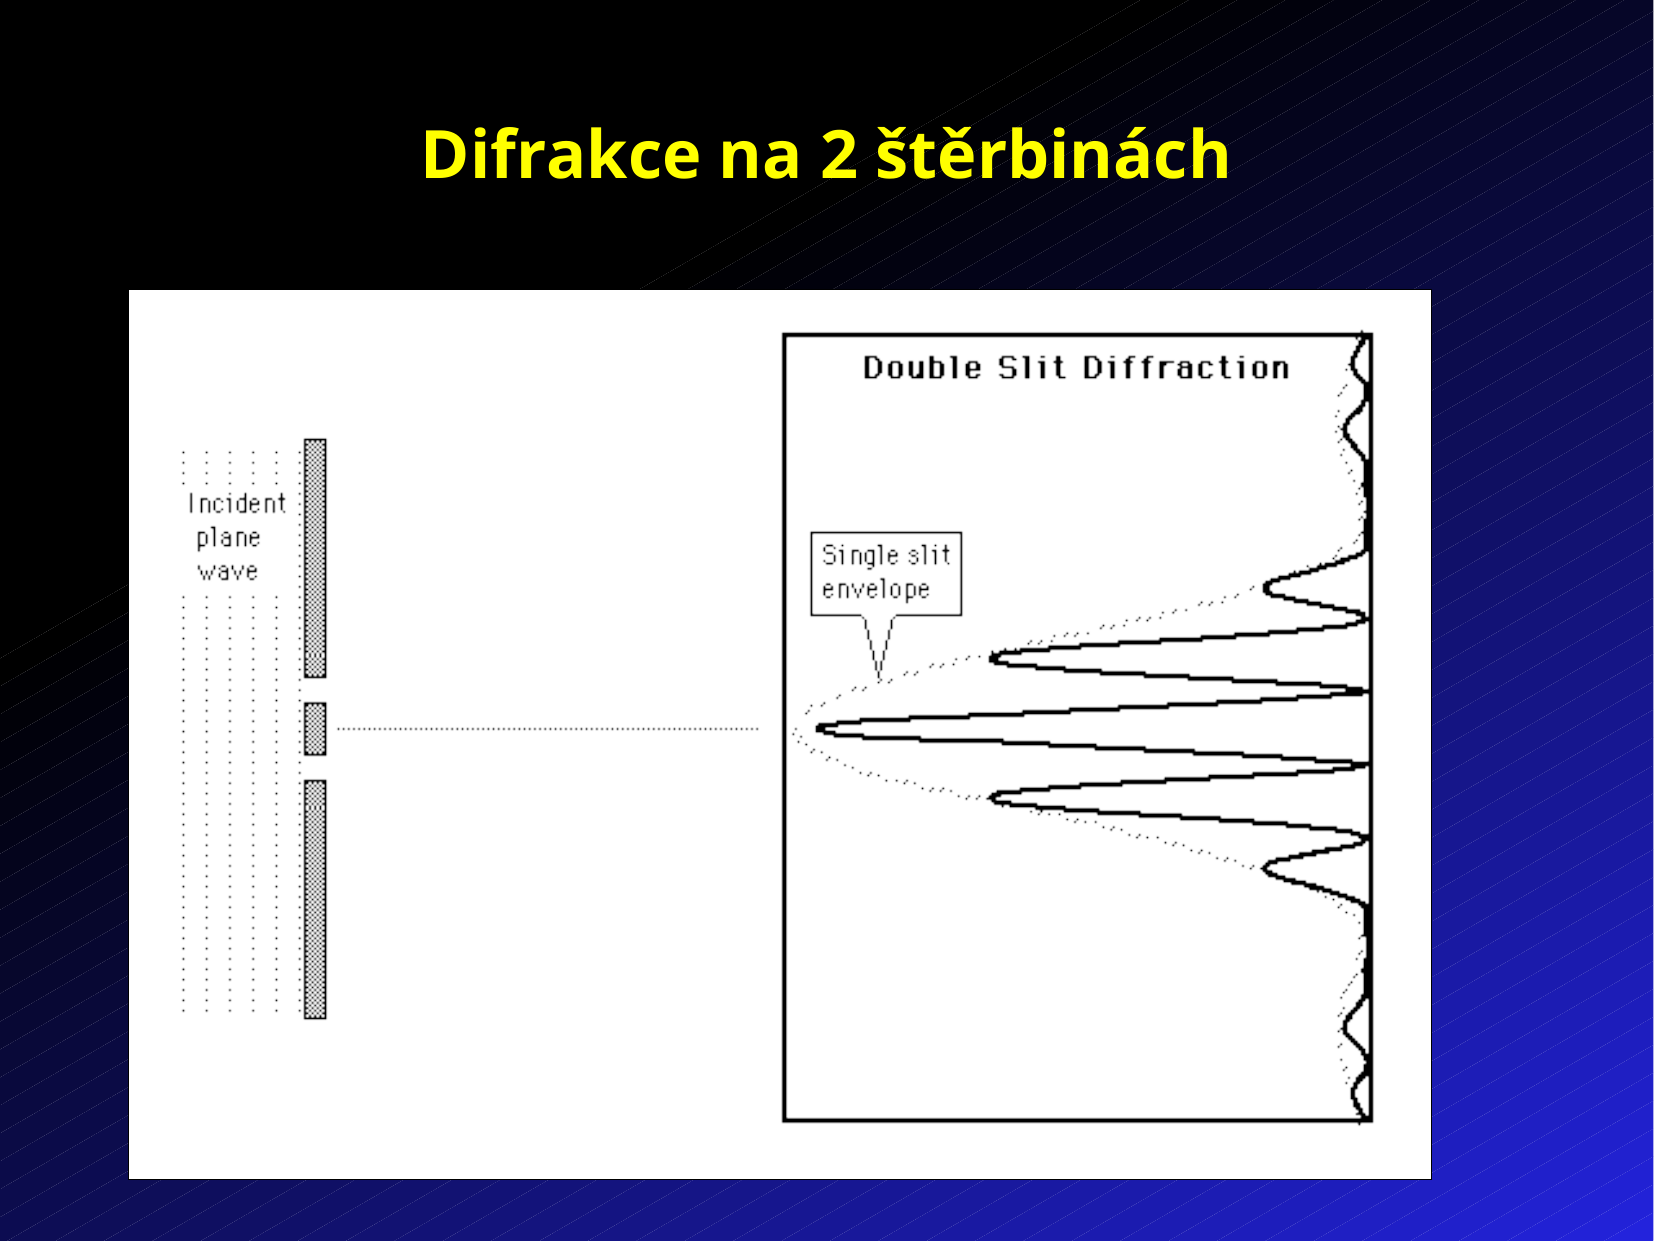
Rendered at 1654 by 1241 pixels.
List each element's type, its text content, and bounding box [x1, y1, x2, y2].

picture [170, 315, 1395, 1142]
title Difrakce na 2 štěrbinách [82, 49, 1571, 257]
text_box [128, 289, 1432, 1180]
